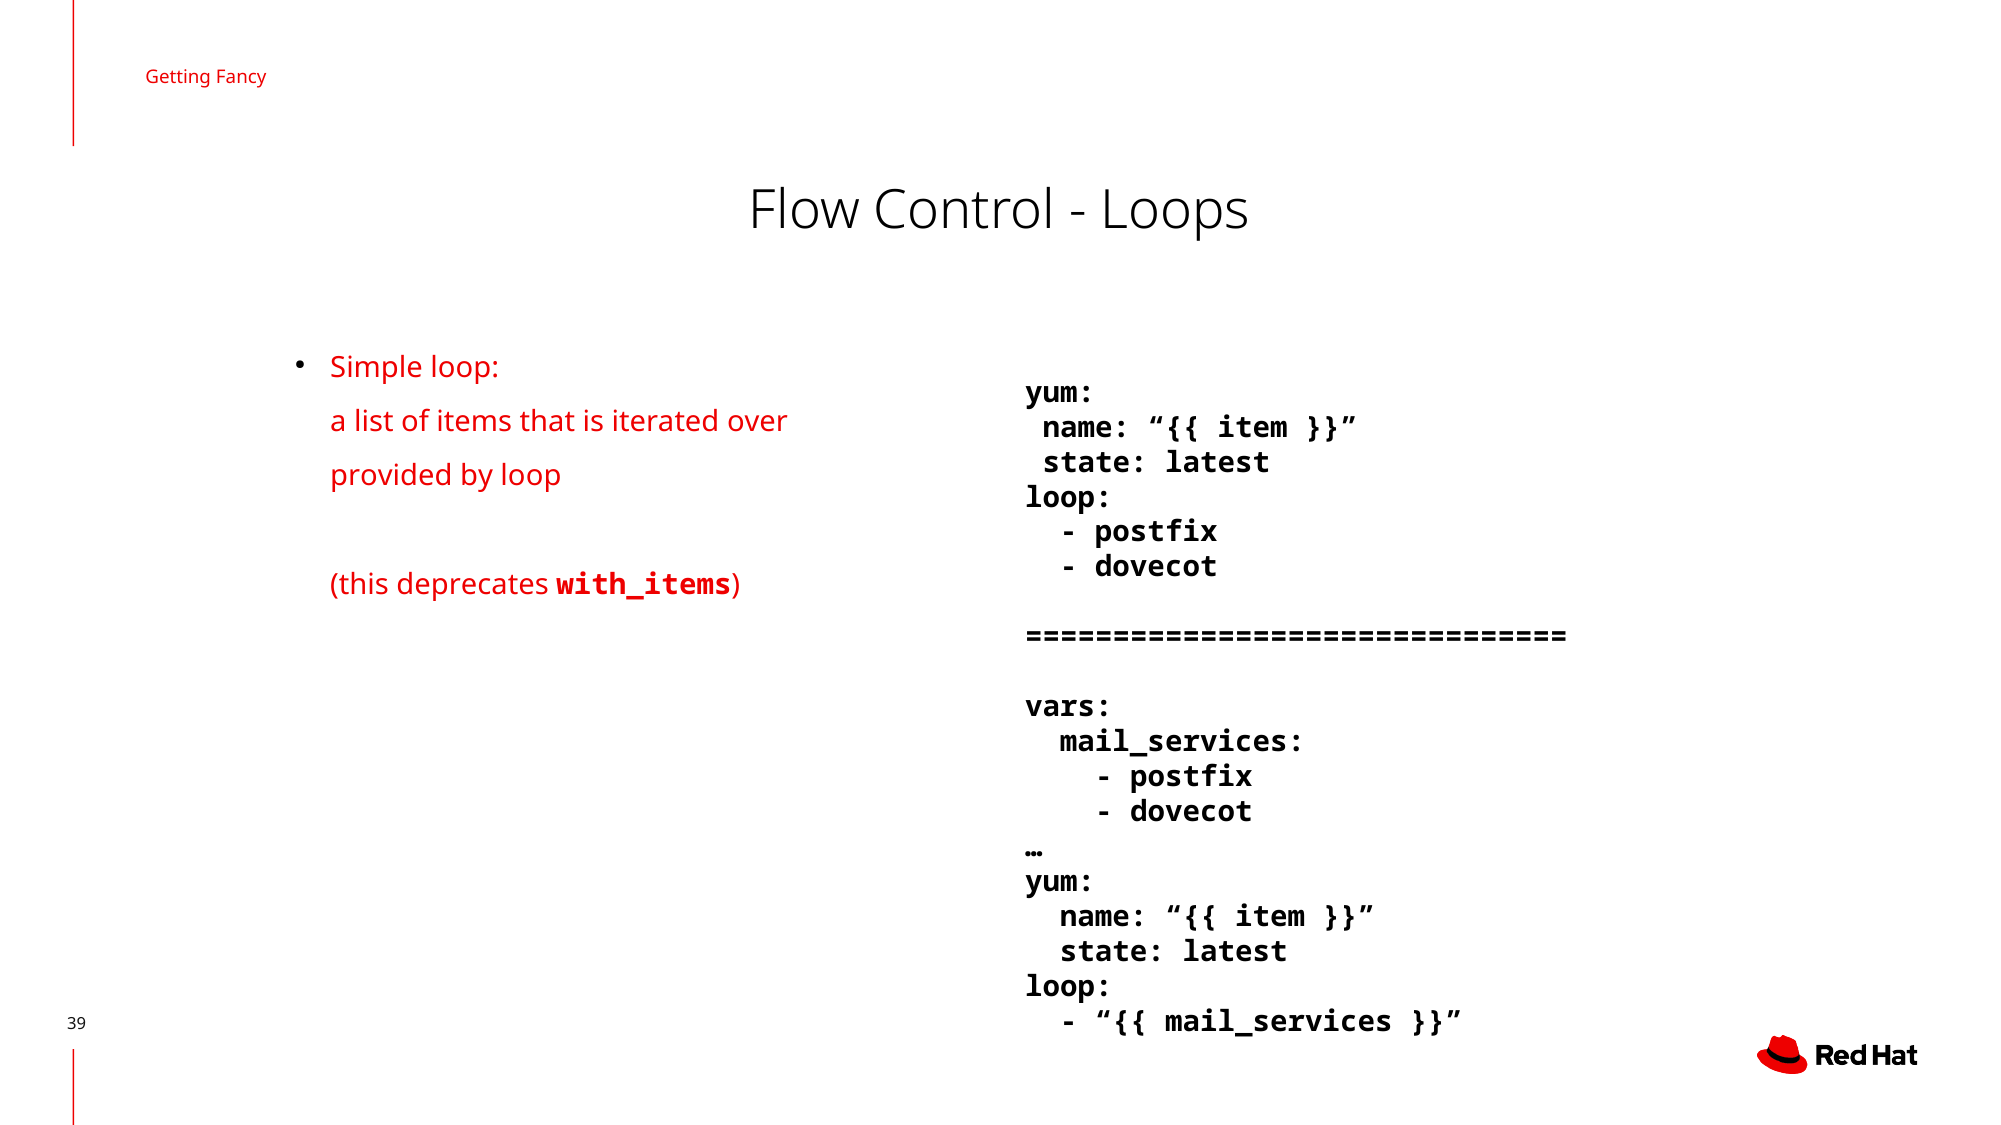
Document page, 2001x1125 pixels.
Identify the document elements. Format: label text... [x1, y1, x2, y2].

text_box Simple loop: a list of items that is iterated over provided by loop (this deprecates with_items) [294, 329, 883, 568]
text_box yum: name: “{{ item }}” state: latest loop: - postfix - dovecot =============================== vars: mail_services: - postfix - dovecot … yum: name: “{{ item }}” state: latest loop: - “{{ mail_services }}” [1010, 365, 1764, 1045]
subtitle Getting Fancy [73, 9, 918, 143]
title Flow Control - Loops [287, 155, 1713, 315]
picture [1757, 1035, 1918, 1074]
